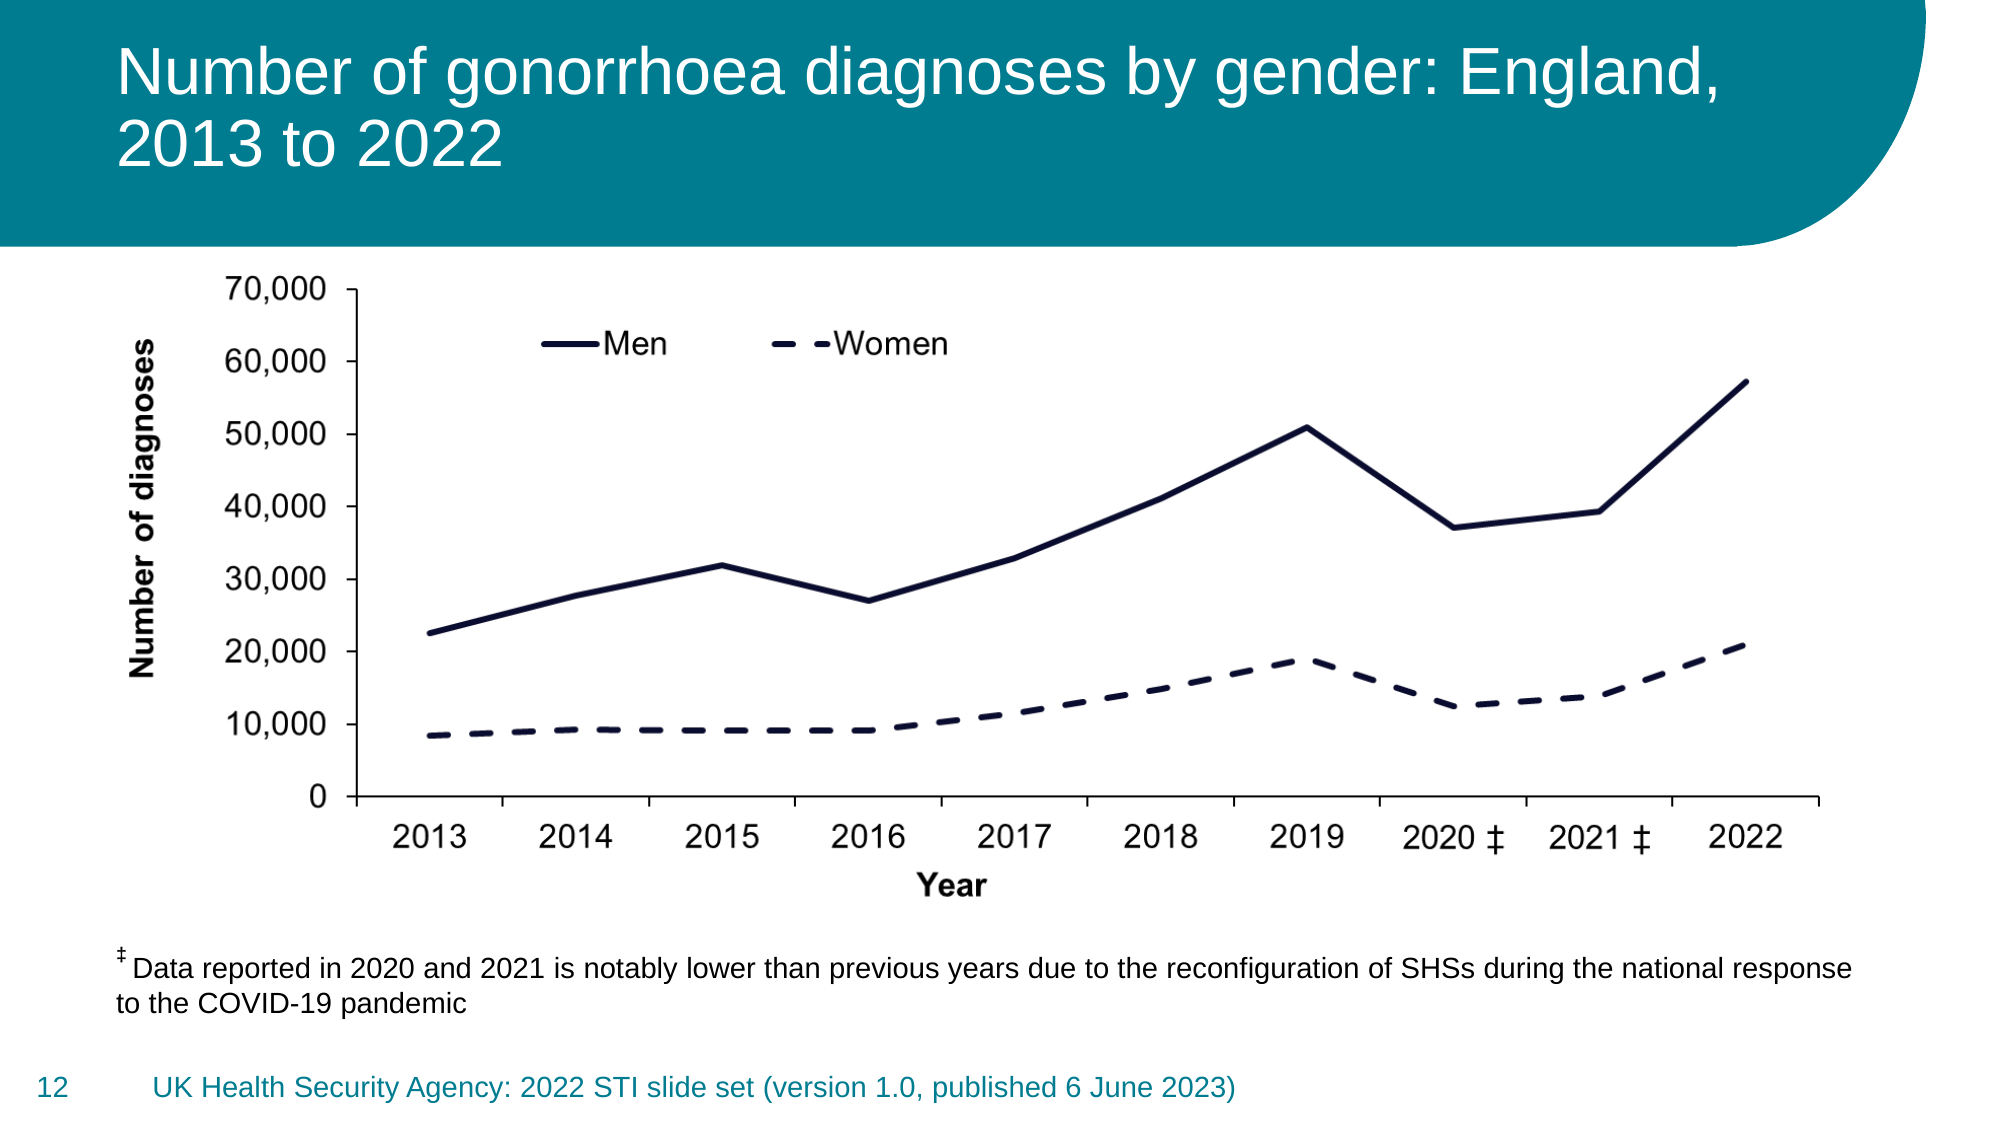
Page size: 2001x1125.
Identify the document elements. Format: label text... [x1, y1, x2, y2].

text_box [21, 1056, 120, 1117]
title Number of gonorrhoea diagnoses by gender: England, 2013 to 2022 [101, 29, 1747, 189]
picture [118, 270, 1823, 908]
text_box ‡ Data reported in 2020 and 2021 is notably lower than previous years due to the reconfiguration of SHSs during the national response to the COVID-19 pandemic [101, 933, 1900, 1020]
text_box UK Health Security Agency: 2022 STI slide set (version 1.0, published 6 June 2023) [137, 1056, 1780, 1116]
